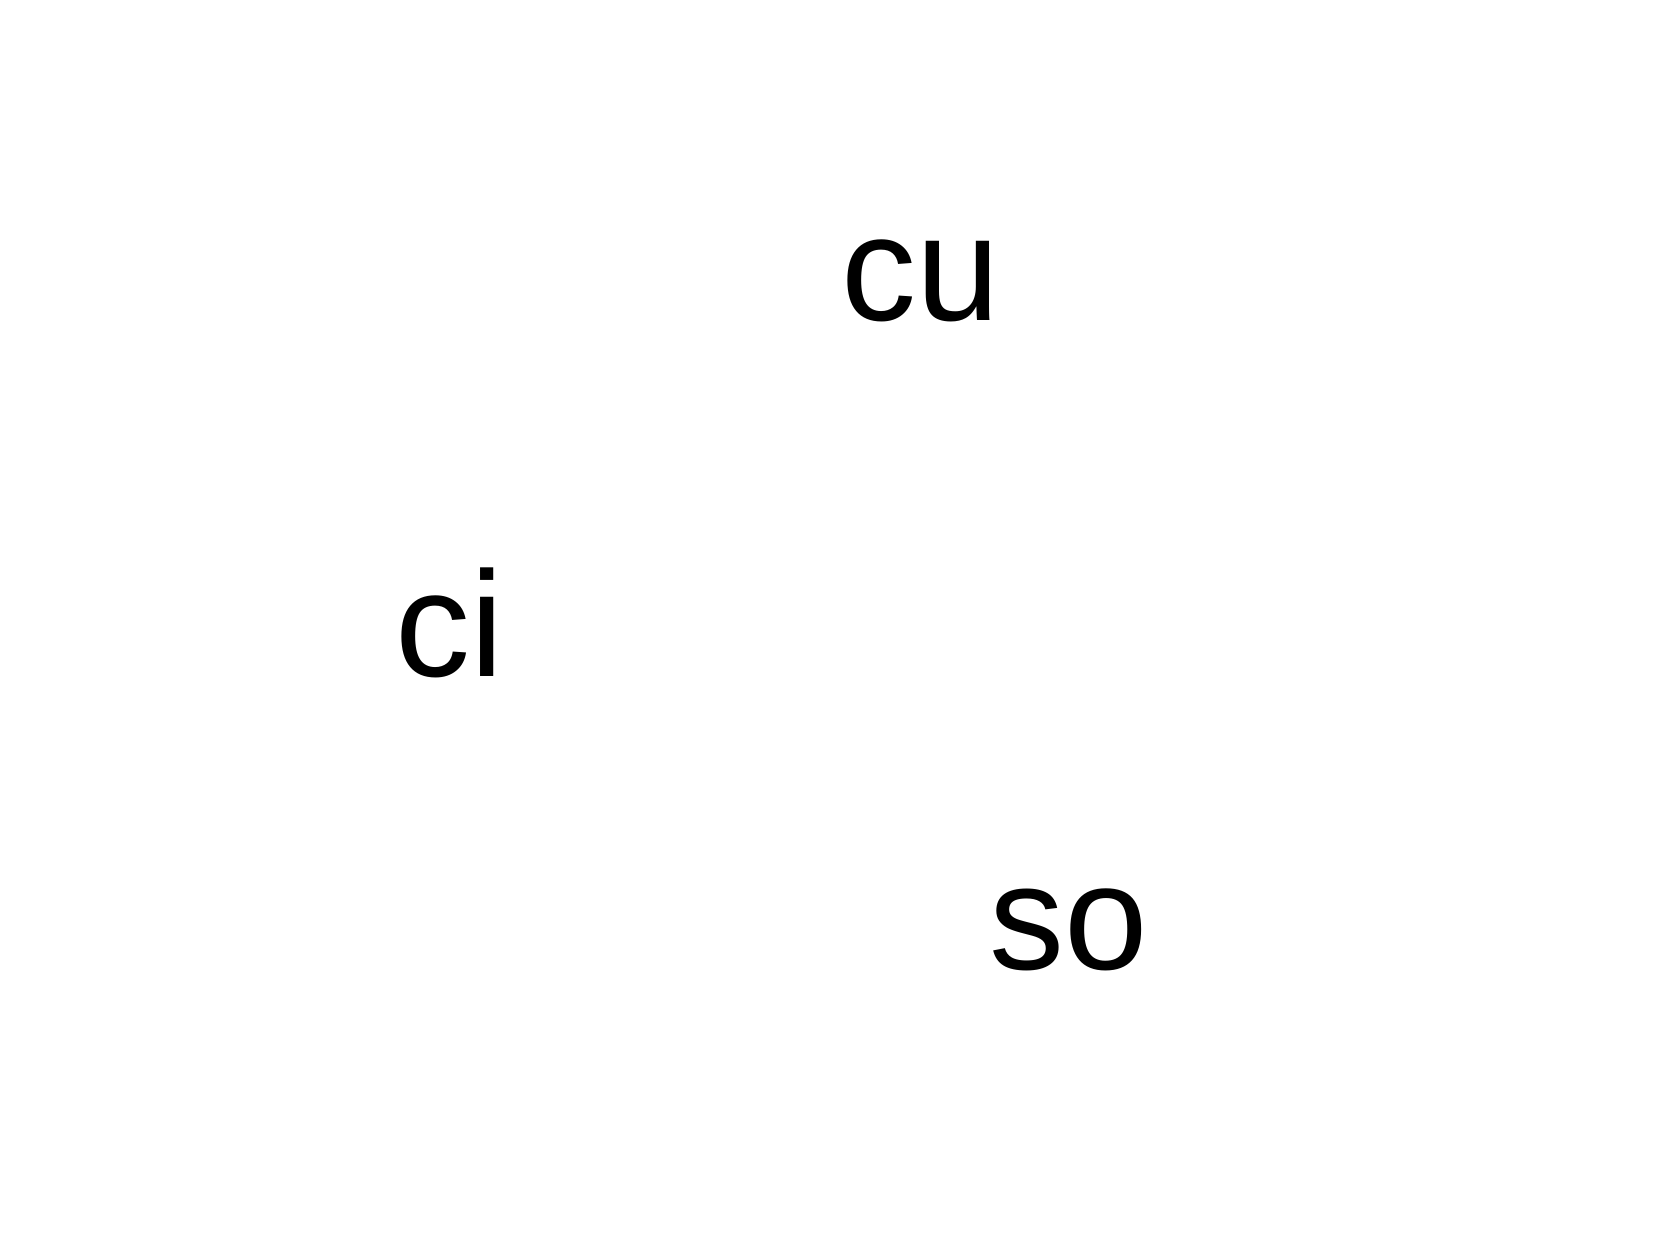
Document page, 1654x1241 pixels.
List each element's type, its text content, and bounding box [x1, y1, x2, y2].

text_box so [974, 826, 1300, 1010]
text_box ci [380, 533, 1279, 717]
text_box cu [826, 177, 1211, 360]
